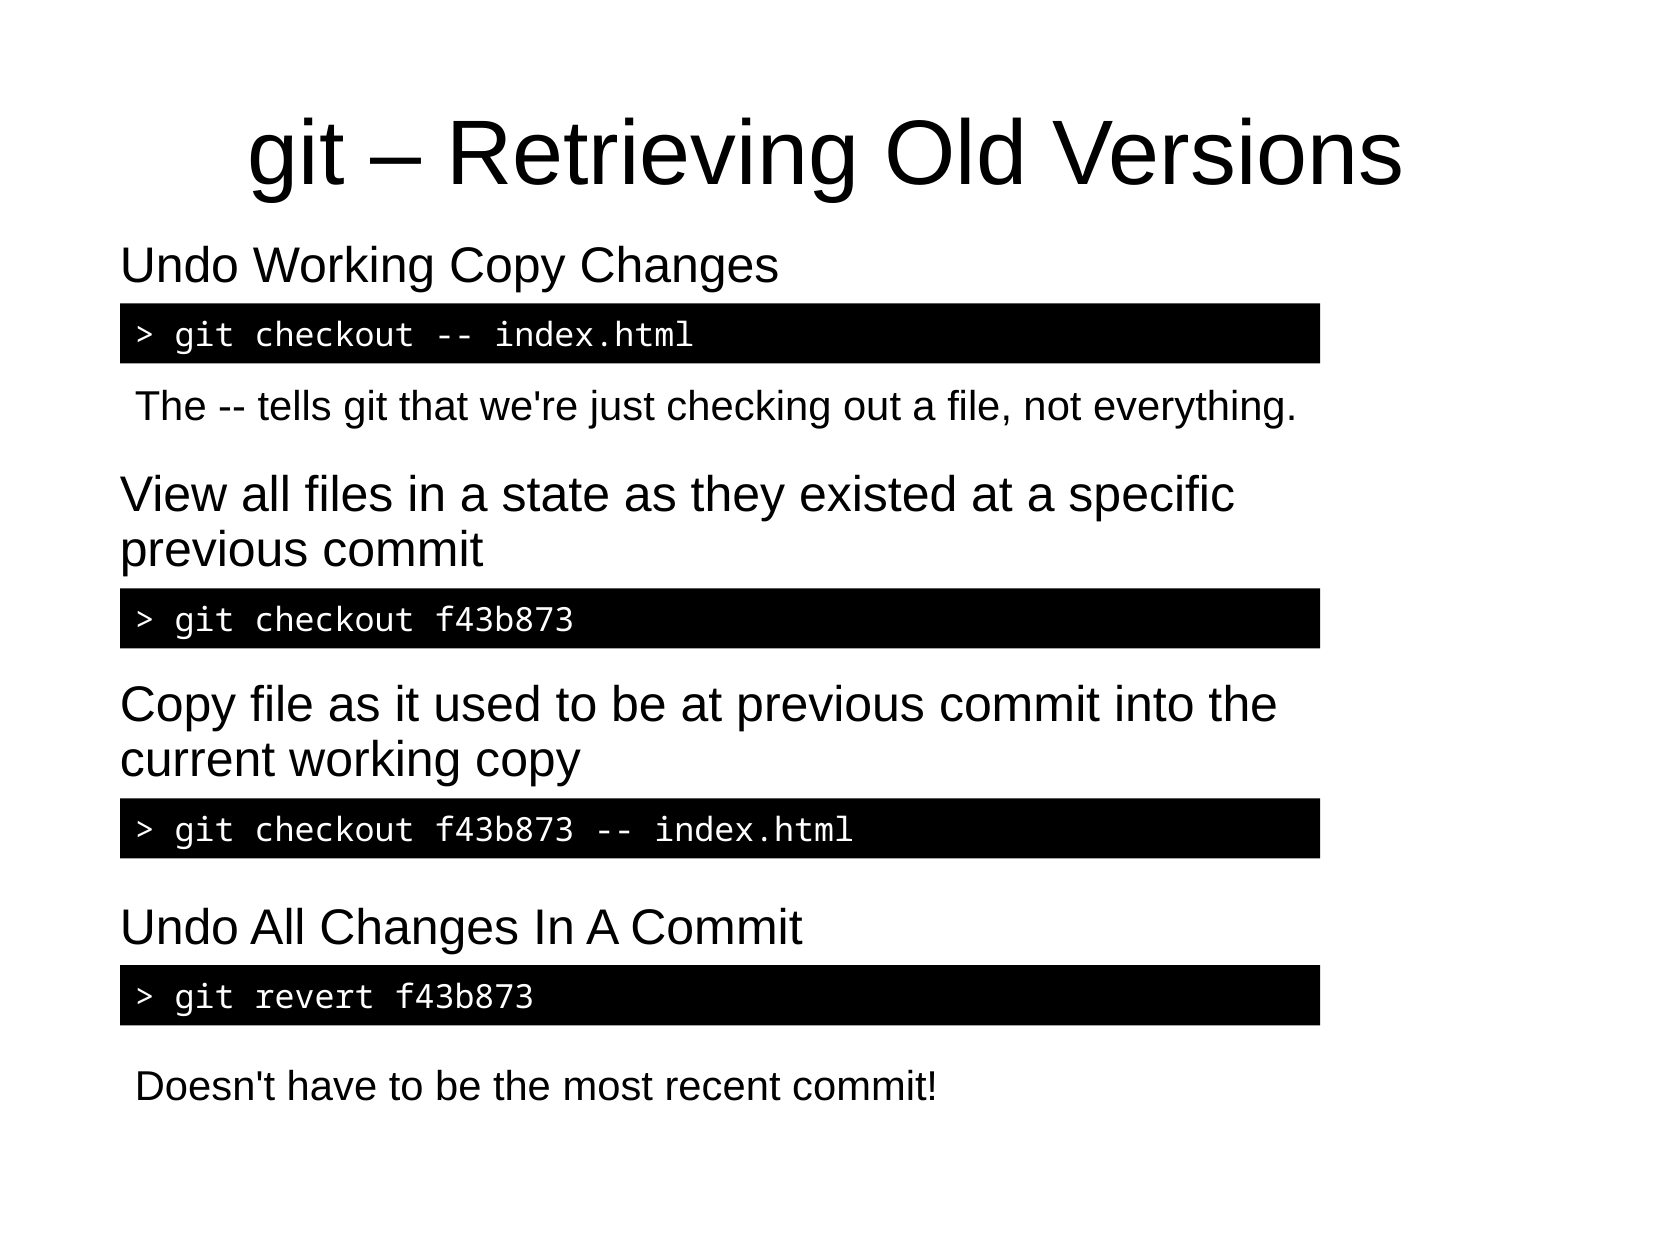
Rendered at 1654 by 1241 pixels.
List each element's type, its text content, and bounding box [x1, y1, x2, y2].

text_box > git checkout f43b873 -- index.html [120, 798, 1321, 856]
text_box > git checkout -- index.html [120, 303, 1321, 361]
text_box Undo All Changes In A Commit [105, 891, 1006, 963]
text_box > git revert f43b873 [120, 965, 1321, 1022]
text_box > git checkout f43b873 [120, 588, 1321, 646]
text_box The -- tells git that we're just checking out a file, not everything. [120, 375, 1561, 437]
text_box Copy file as it used to be at previous commit into the current working copy [105, 668, 1336, 795]
text_box View all files in a state as they existed at a specific previous commit [105, 458, 1411, 585]
text_box Undo Working Copy Changes [105, 229, 856, 301]
text_box Doesn't have to be the most recent commit! [120, 1055, 991, 1117]
title git – Retrieving Old Versions [82, 49, 1571, 257]
